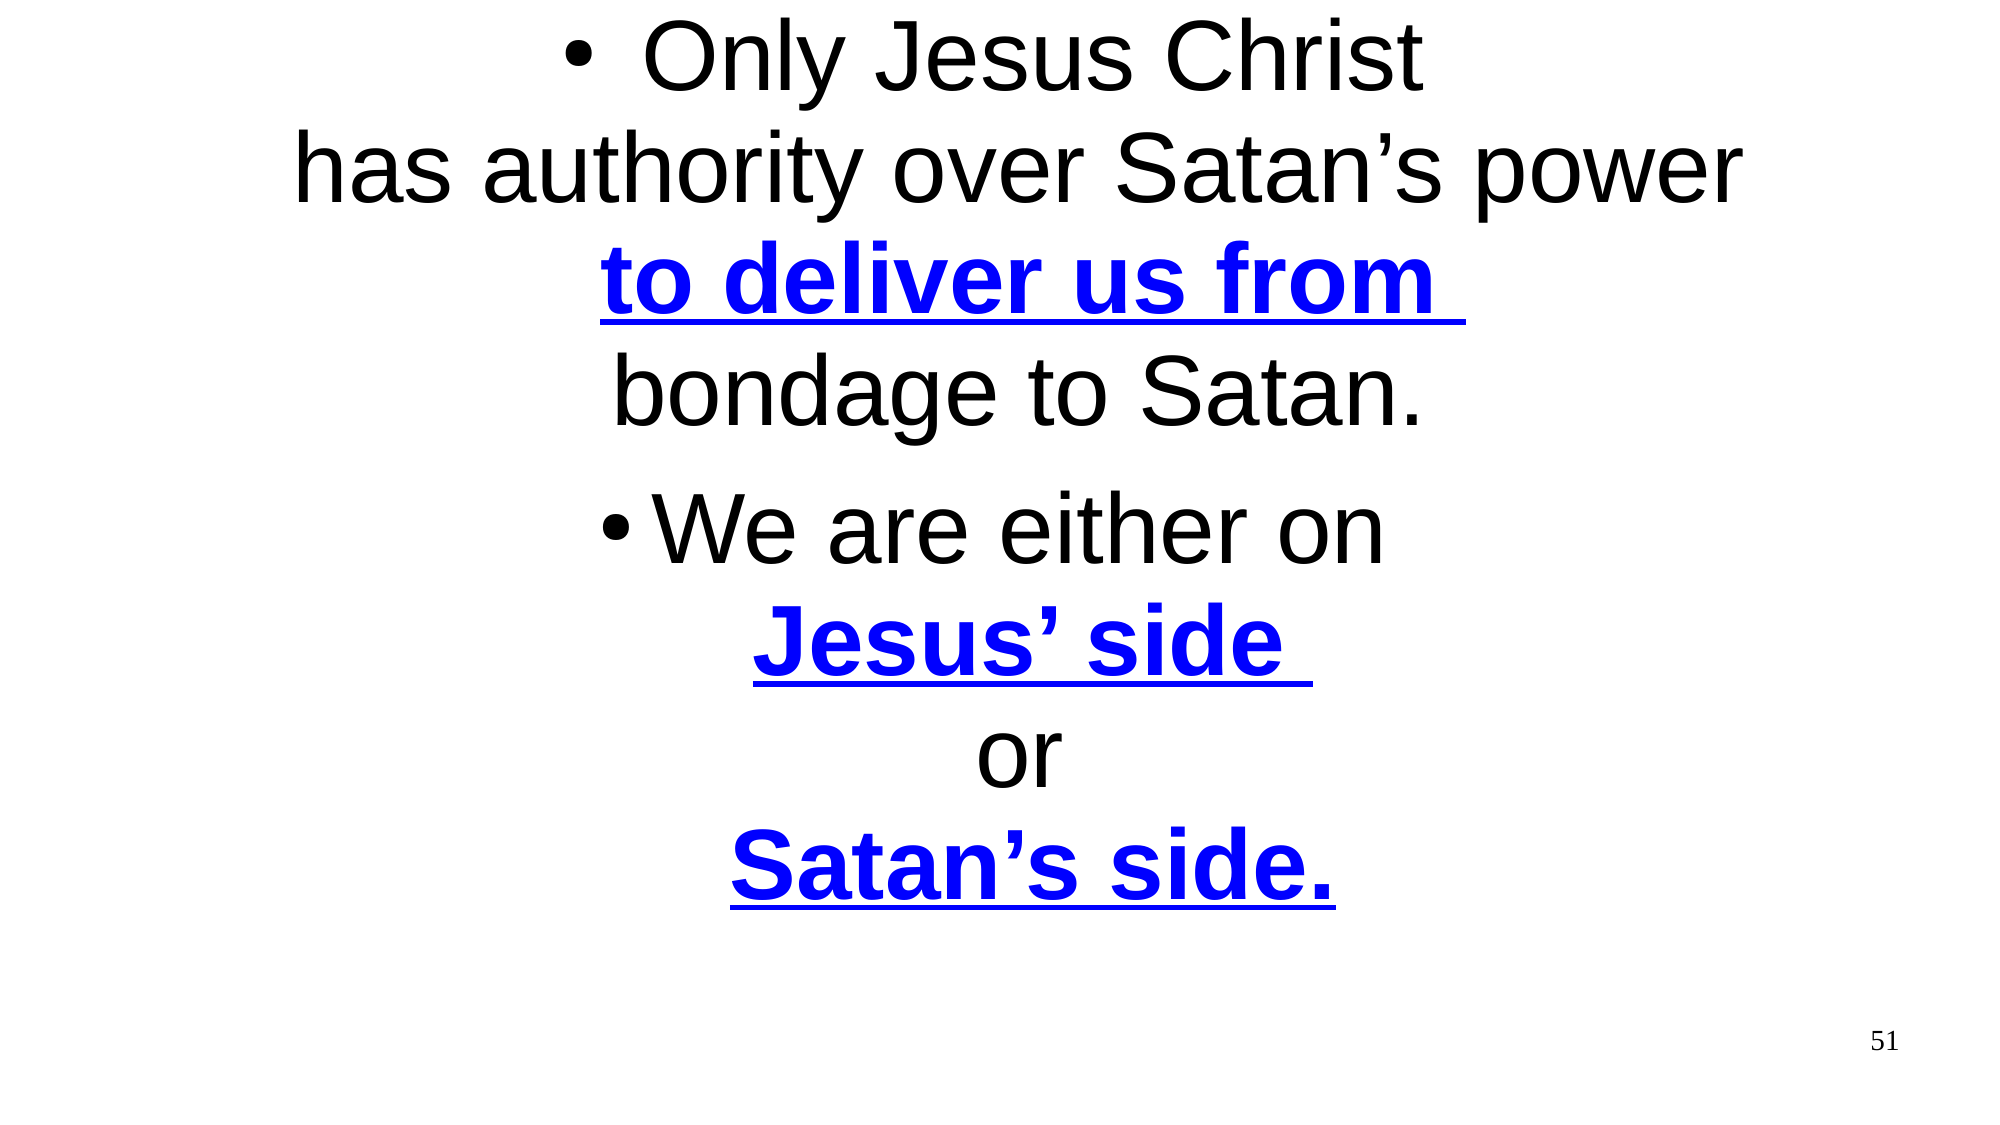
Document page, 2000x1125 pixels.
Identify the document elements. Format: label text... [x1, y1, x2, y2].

list Only Jesus Christ has authority over Satan’s power to deliver us from bondage to Satan. We are either on Jesus’ side or Satan’s side. [0, 0, 1996, 1123]
